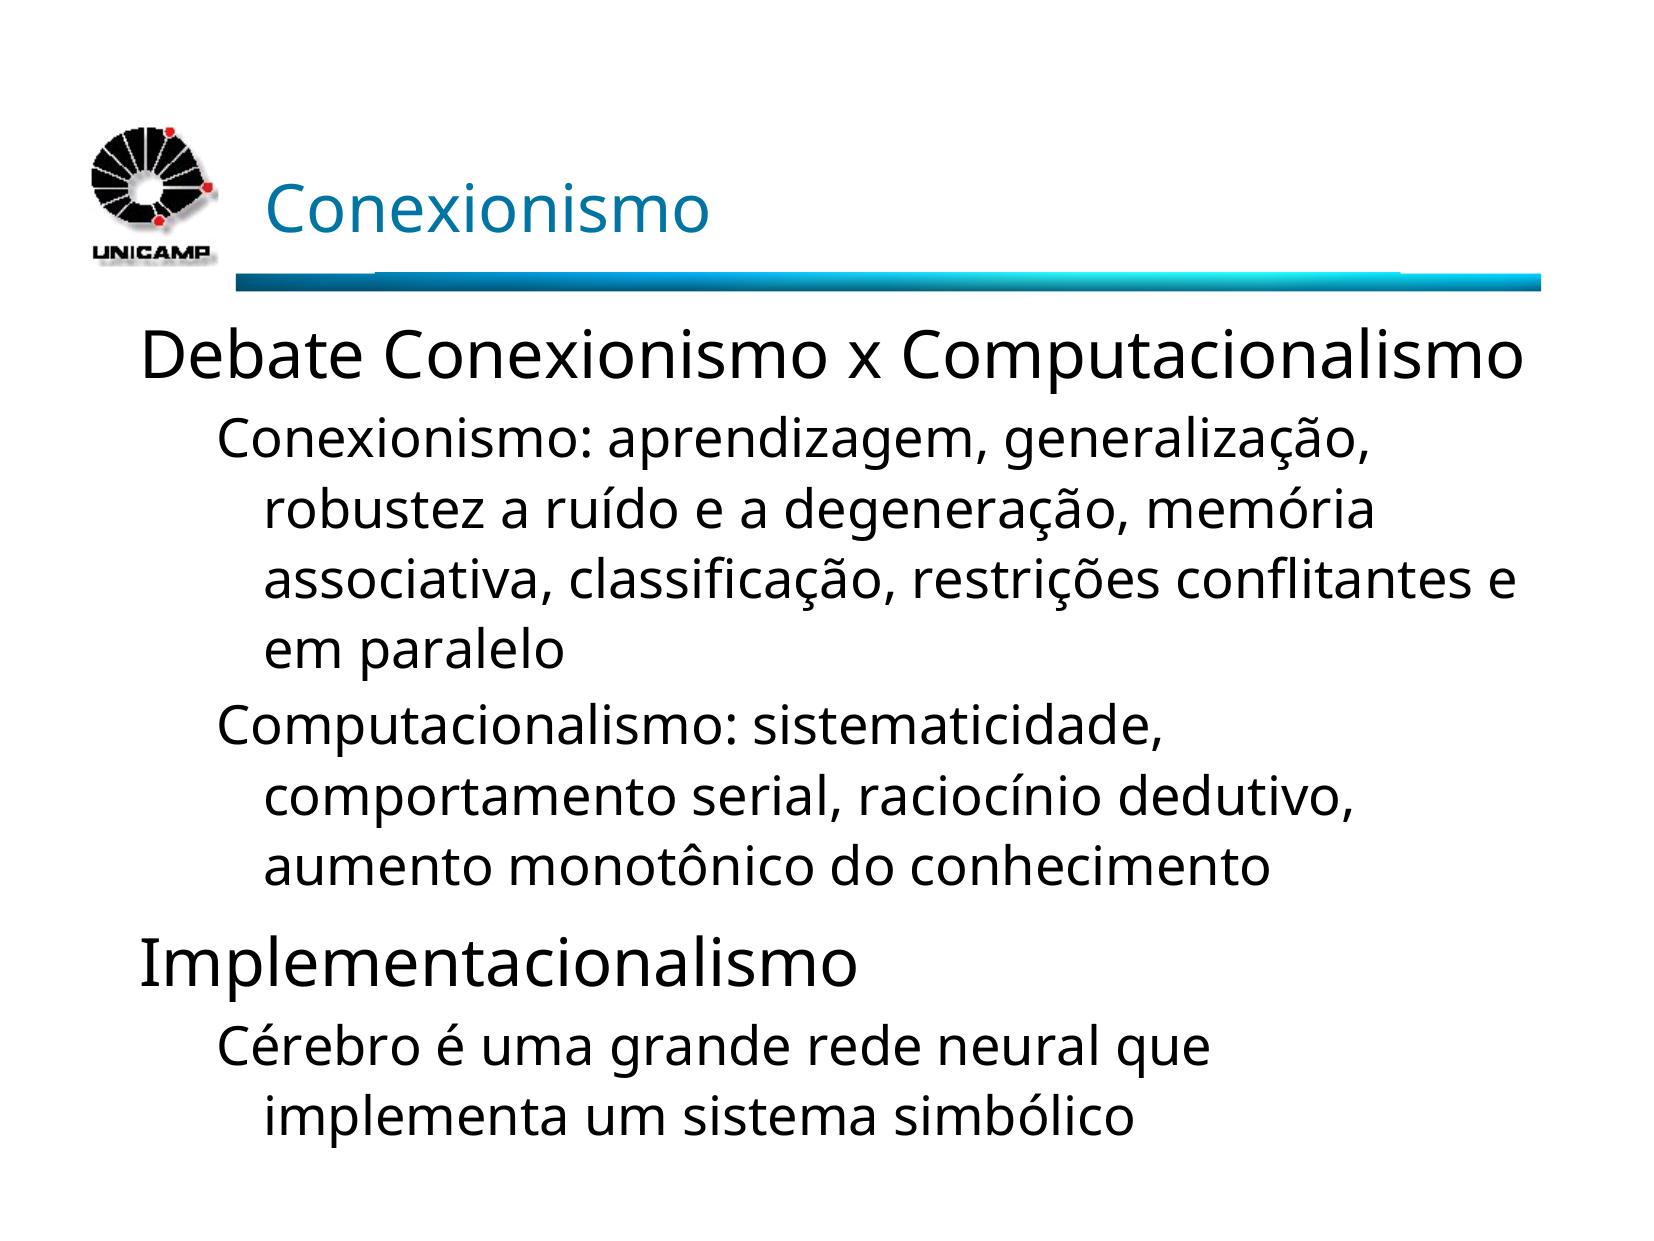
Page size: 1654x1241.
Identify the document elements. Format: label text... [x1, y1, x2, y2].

list Debate Conexionismo x Computacionalismo Conexionismo: aprendizagem, generalização, robustez a ruído e a degeneração, memória associativa, classificação, restrições conflitantes e em paralelo Computacionalismo: sistematicidade, comportamento serial, raciocínio dedutivo, aumento monotônico do conhecimento Implementacionalismo Cérebro é uma grande rede neural que implementa um sistema simbólico [121, 309, 1534, 1182]
picture [125, 272, 1654, 295]
title Conexionismo [264, 42, 1534, 250]
